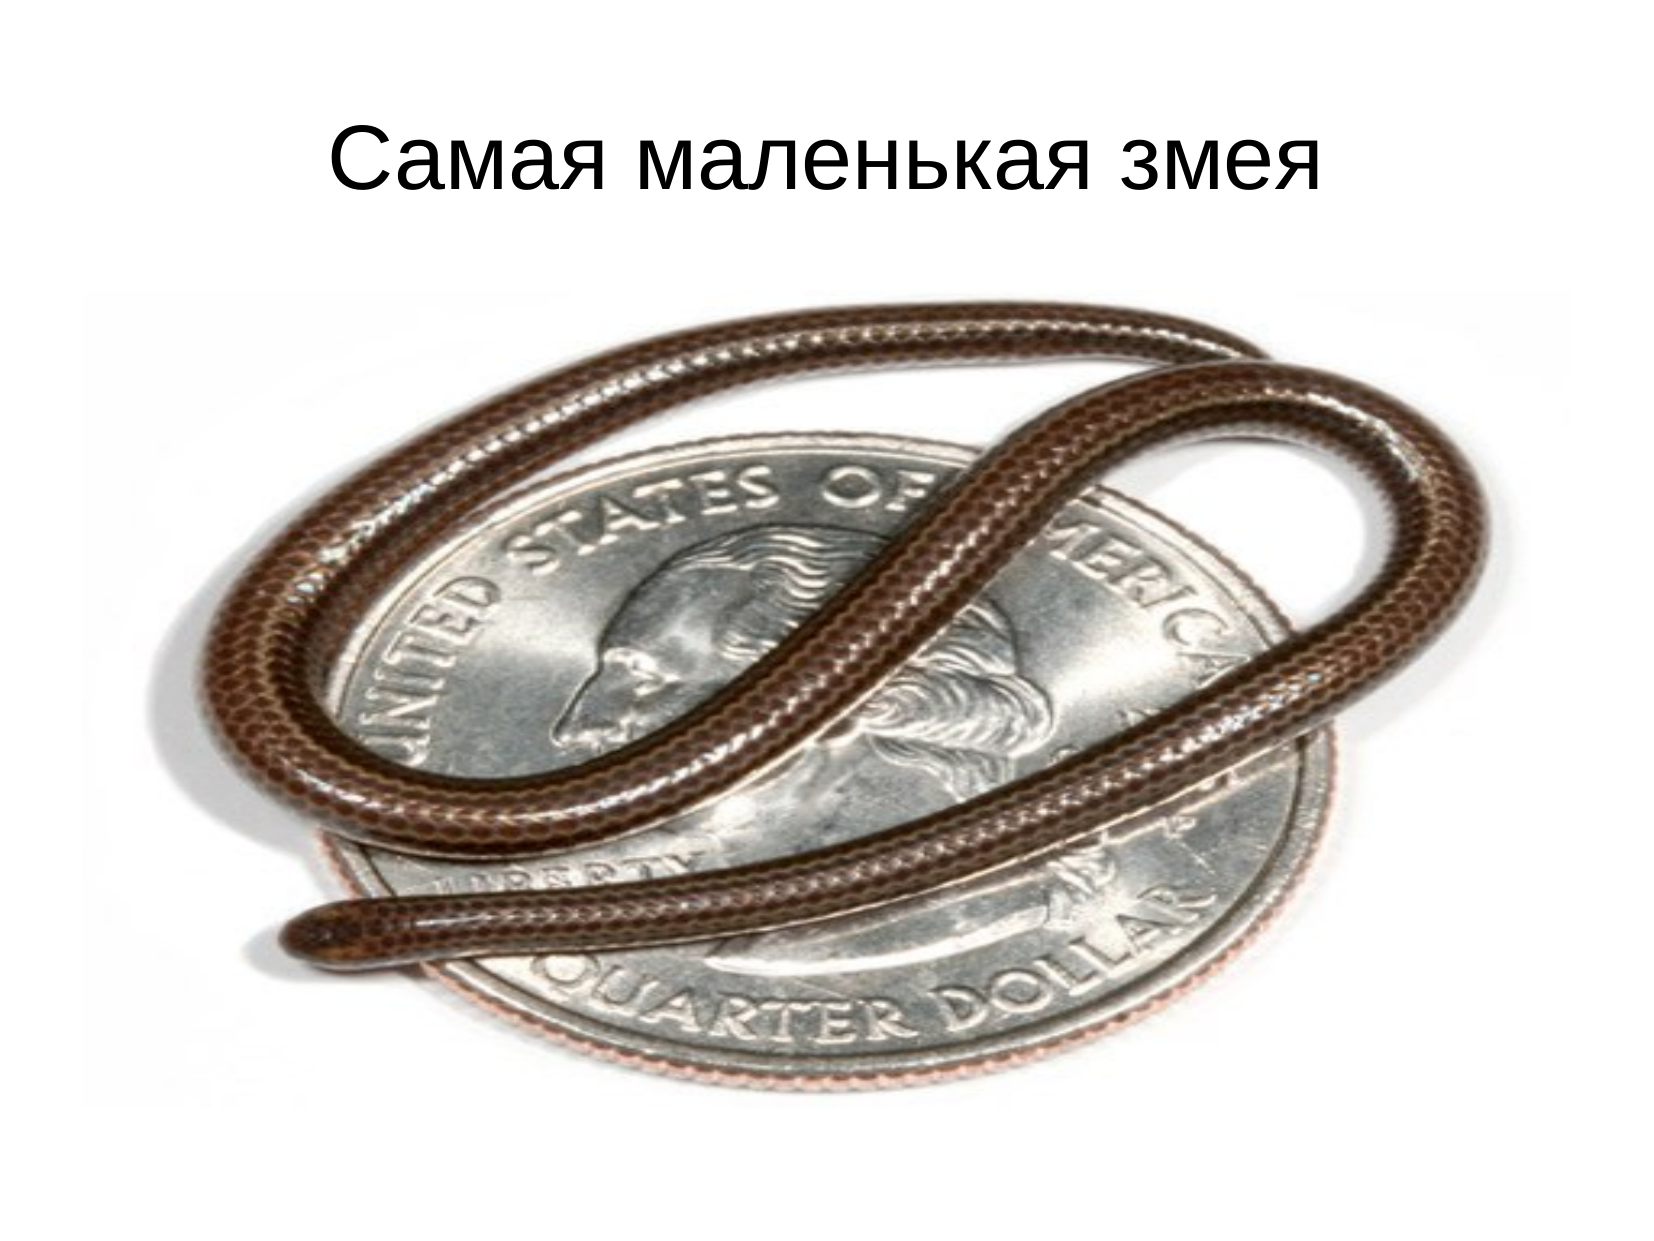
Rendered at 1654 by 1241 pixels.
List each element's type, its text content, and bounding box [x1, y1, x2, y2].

title Самая маленькая змея [82, 49, 1571, 257]
picture [82, 290, 1571, 1109]
